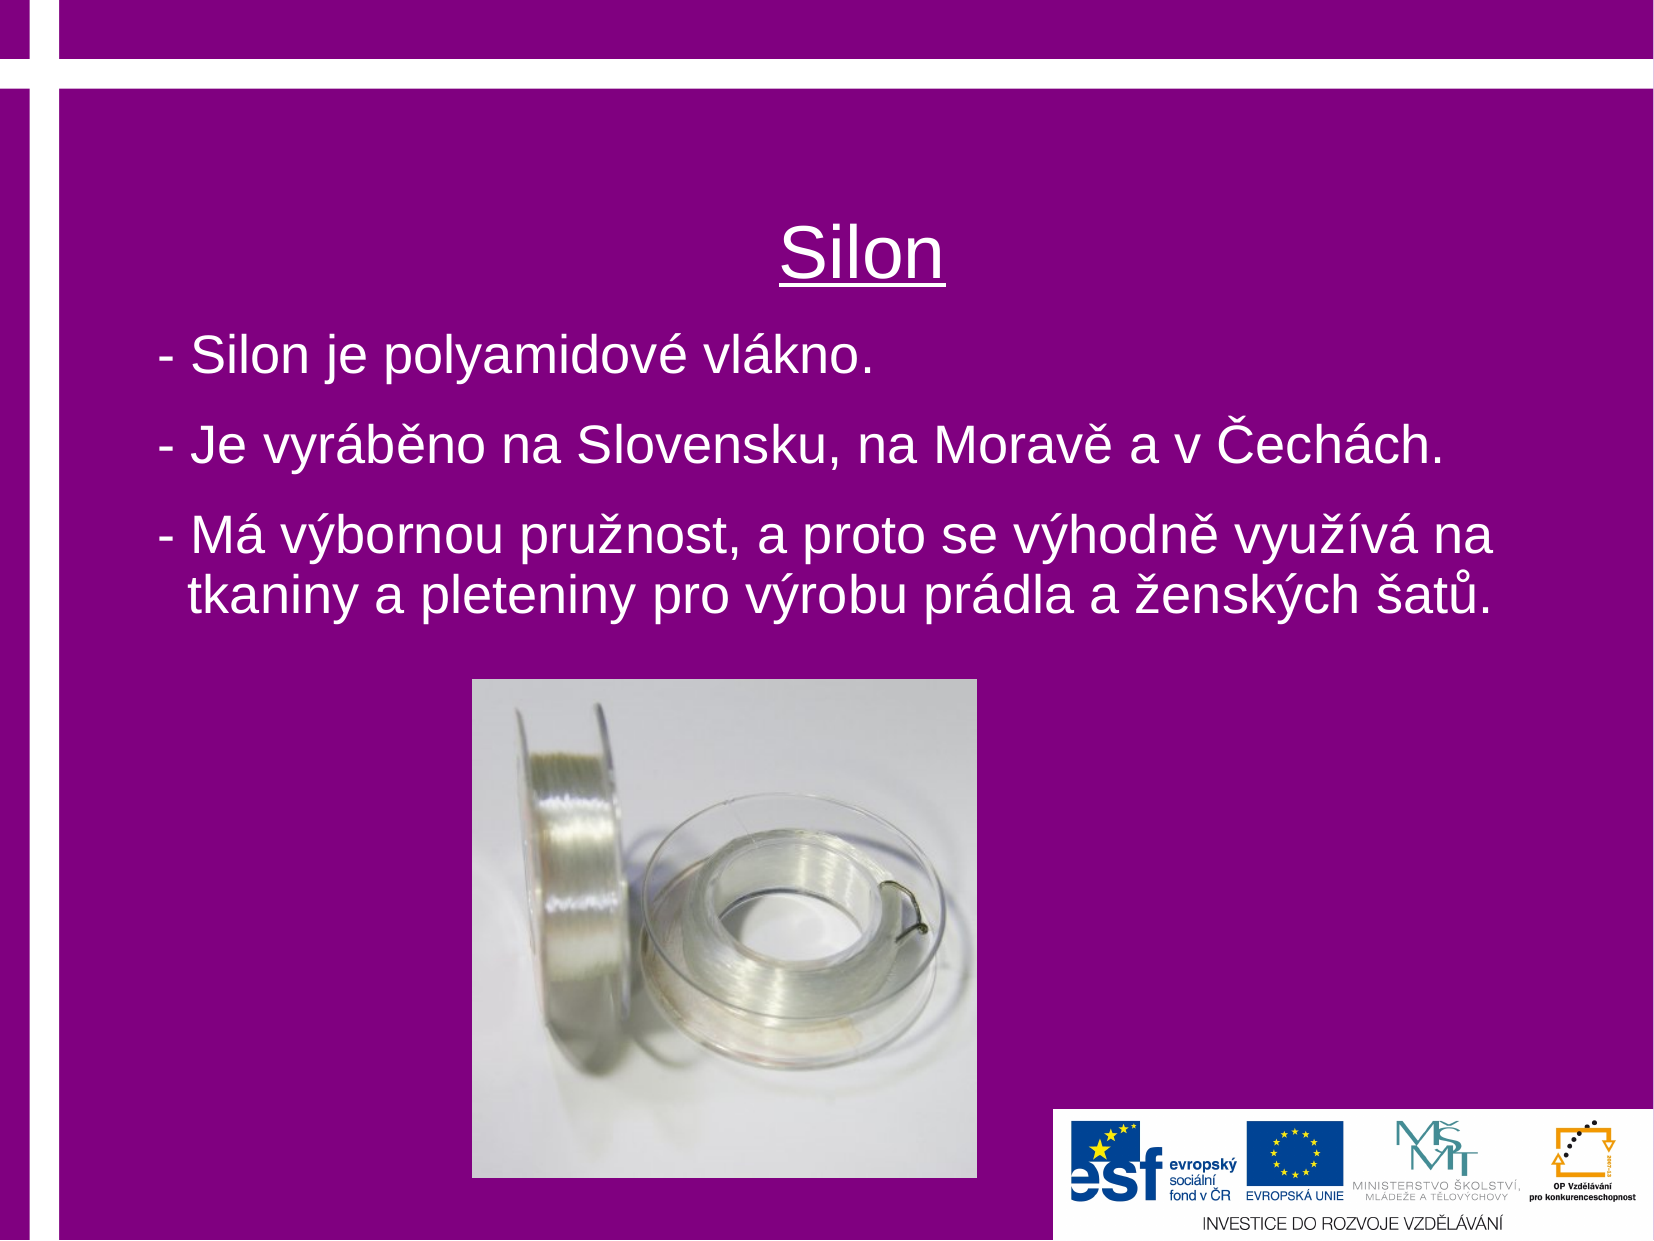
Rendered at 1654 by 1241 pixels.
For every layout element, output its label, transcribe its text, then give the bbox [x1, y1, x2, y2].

picture [472, 679, 977, 1178]
list Silon - Silon je polyamidové vlákno. - Je vyráběno na Slovensku, na Moravě a v Čechách. - Má výbornou pružnost, a proto se výhodně využívá na tkaniny a pleteniny pro výrobu prádla a ženských šatů. [82, 210, 1571, 1030]
text_box [0, 0, 1654, 1241]
picture [1053, 1109, 1654, 1241]
